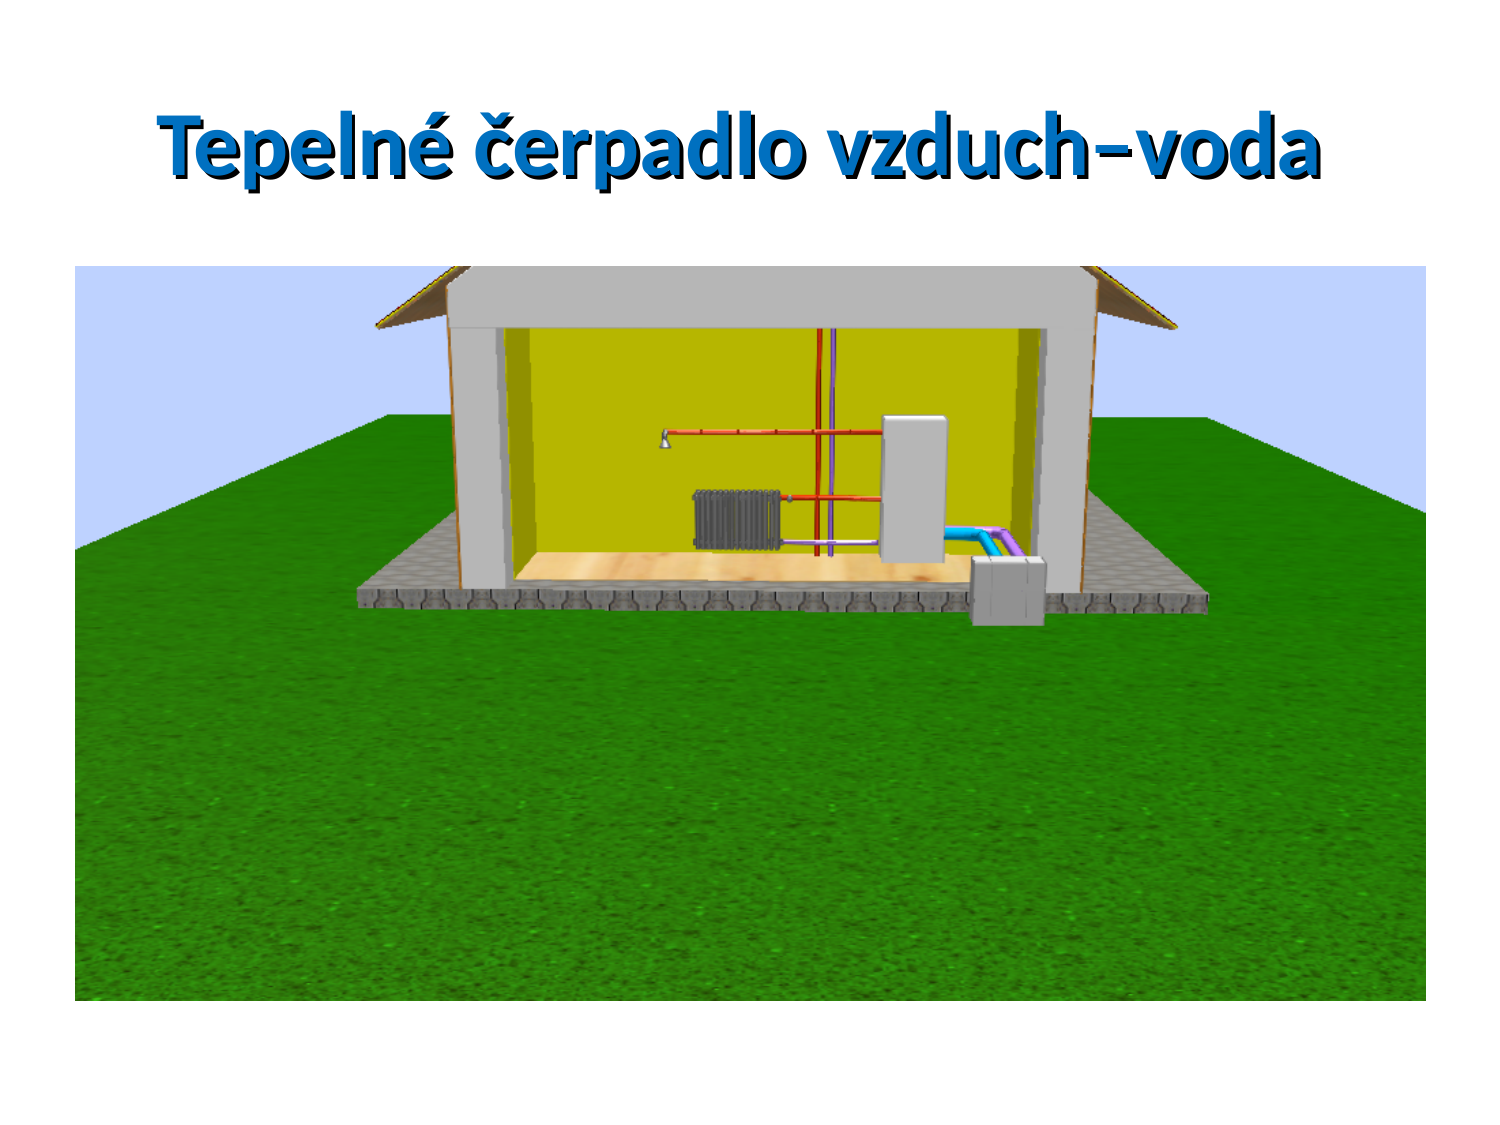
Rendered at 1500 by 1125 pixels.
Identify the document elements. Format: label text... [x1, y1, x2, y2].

picture [75, 266, 1426, 1001]
title Tepelné čerpadlo vzduch–voda [75, 45, 1426, 233]
